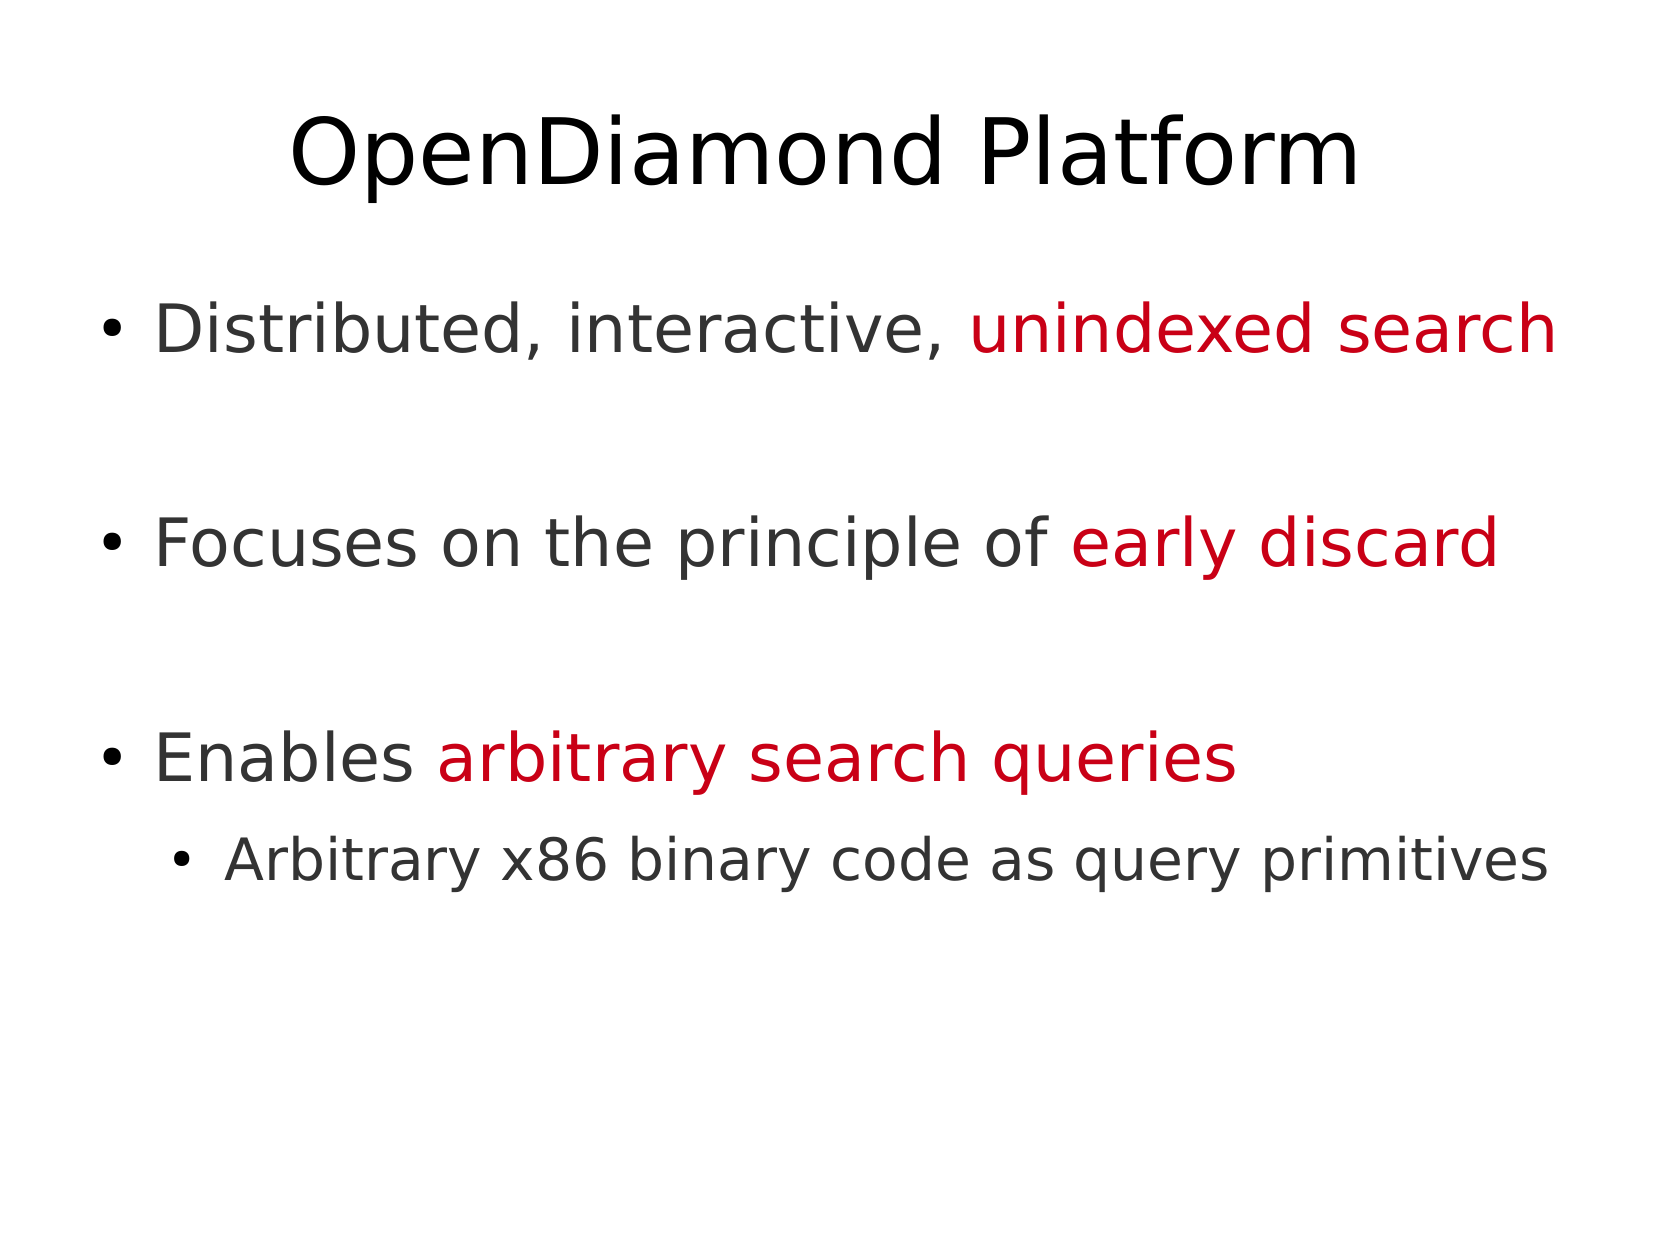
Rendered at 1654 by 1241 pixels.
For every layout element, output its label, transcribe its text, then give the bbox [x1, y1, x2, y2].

list Distributed, interactive, unindexed search Focuses on the principle of early discard Enables arbitrary search queries Arbitrary x86 binary code as query primitives [82, 290, 1571, 1109]
title OpenDiamond Platform [82, 49, 1571, 257]
